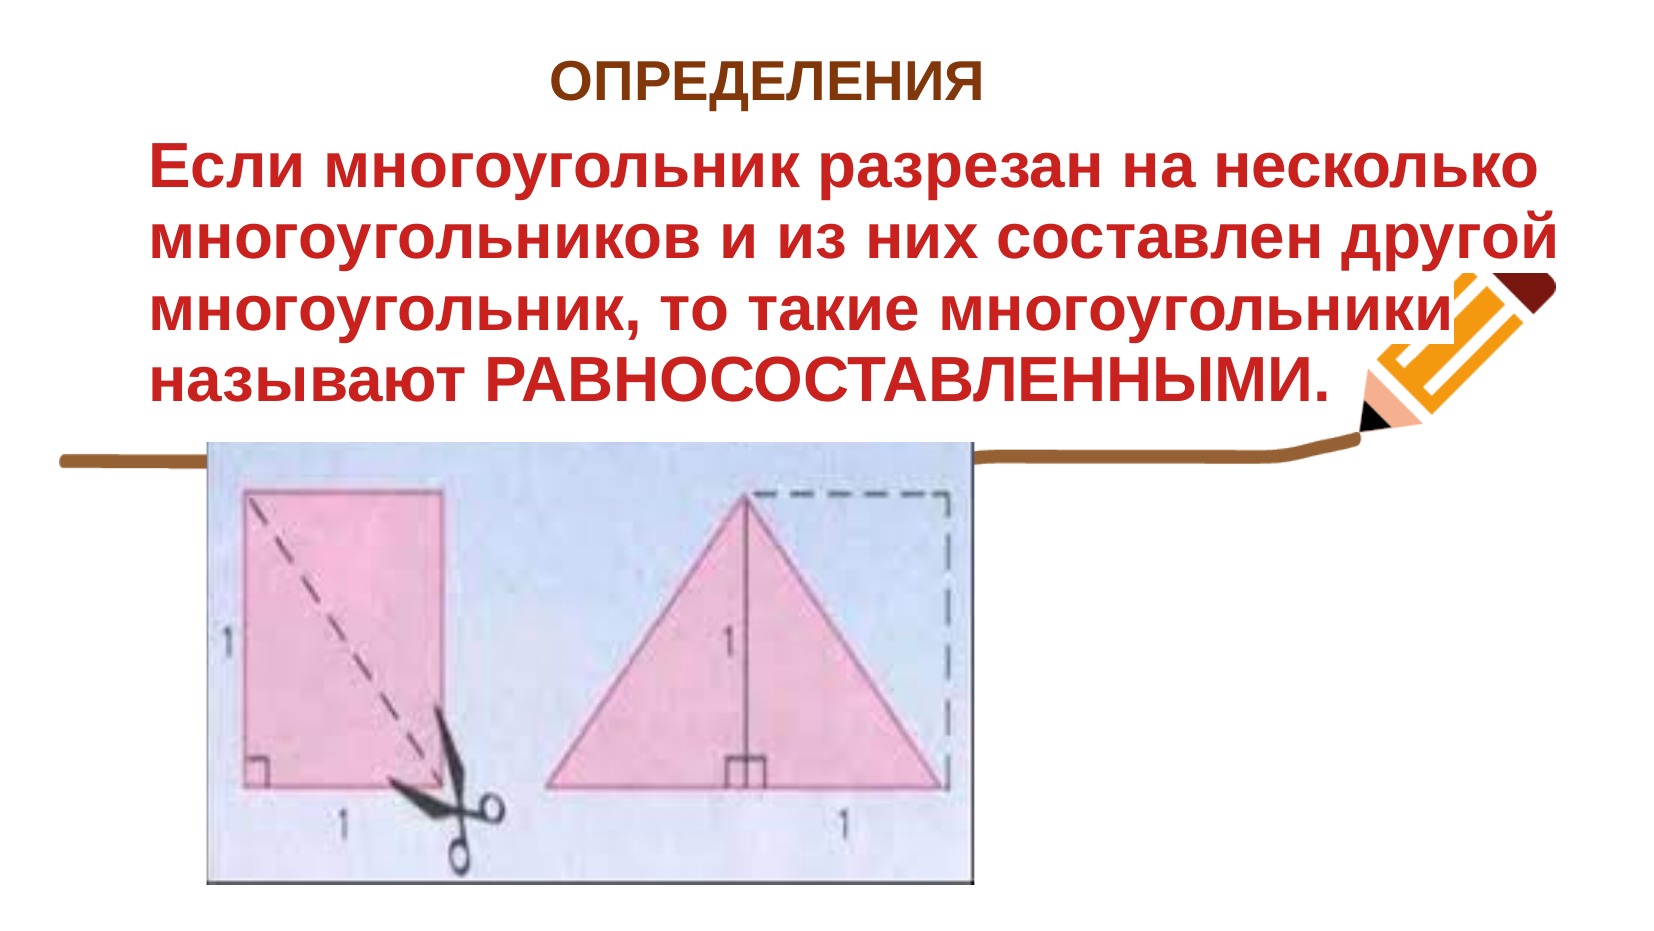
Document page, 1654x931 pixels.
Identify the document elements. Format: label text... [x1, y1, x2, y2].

picture [59, 236, 88, 473]
list Если многоугольник разрезан на несколько многоугольников и из них составлен другой многоугольник, то такие многоугольники называют РАВНОСОСТАВЛЕННЫМИ. [88, 129, 1565, 473]
title ОПРЕДЕЛЕНИЯ [88, 29, 1447, 129]
picture [206, 442, 975, 885]
